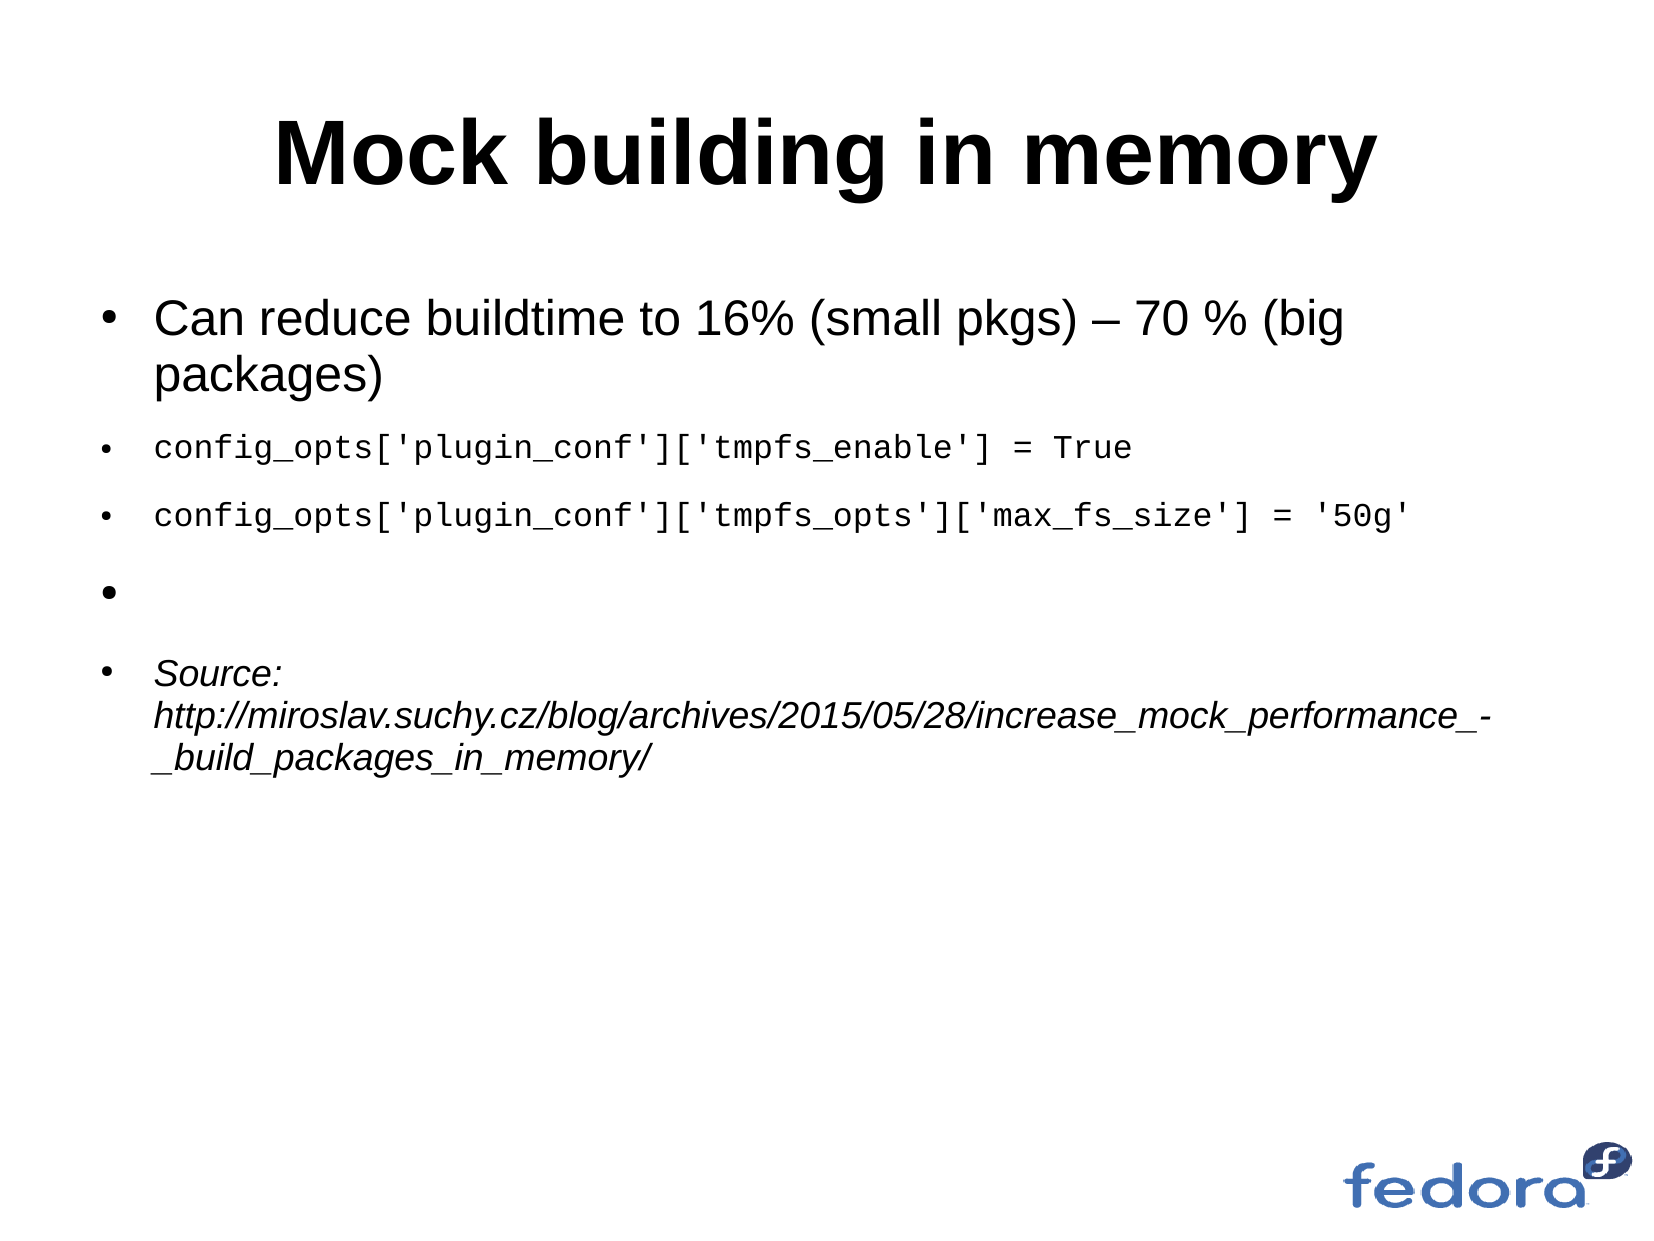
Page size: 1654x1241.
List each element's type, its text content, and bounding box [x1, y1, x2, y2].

list Can reduce buildtime to 16% (small pkgs) – 70 % (big packages) config_opts['plugin_conf']['tmpfs_enable'] = True config_opts['plugin_conf']['tmpfs_opts']['max_fs_size'] = '50g' Source: http://miroslav.suchy.cz/blog/archives/2015/05/28/increase_mock_performance_-_build_packages_in_memory/ [82, 290, 1571, 1109]
picture [1332, 1124, 1651, 1227]
title Mock building in memory [82, 49, 1571, 257]
